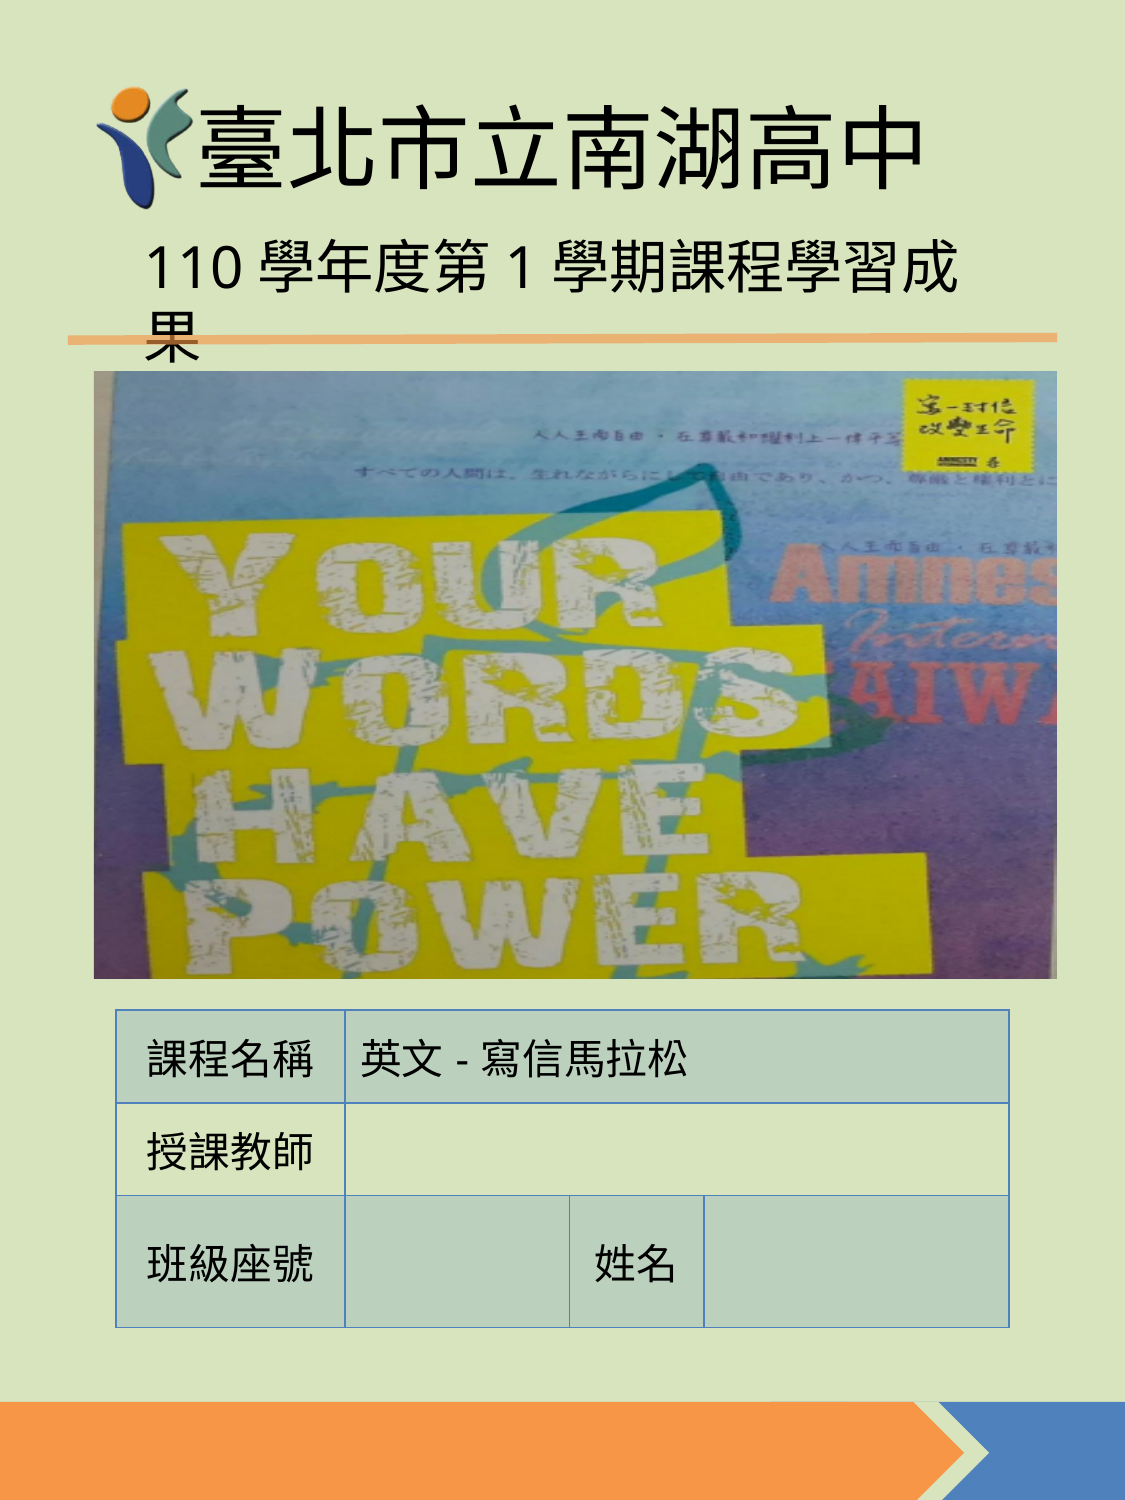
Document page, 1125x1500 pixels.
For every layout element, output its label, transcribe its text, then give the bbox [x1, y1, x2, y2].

table_header 課程名稱 [117, 1011, 344, 1102]
table_cell [346, 1104, 1008, 1195]
text_box 110學年度第1學期課程學習成果 [129, 343, 996, 371]
table_header 英文-寫信馬拉松 [346, 1011, 1008, 1102]
table_cell [346, 1196, 569, 1327]
table_cell [705, 1196, 1008, 1327]
picture [93, 371, 1057, 979]
table_cell 姓名 [570, 1196, 703, 1327]
picture [93, 83, 195, 211]
table_cell 班級座號 [117, 1196, 344, 1327]
text_box 110學年度第1學期課程學習成果 [129, 222, 996, 335]
text_box 臺北市立南湖高中 [180, 83, 945, 208]
table_cell 授課教師 [117, 1104, 344, 1195]
